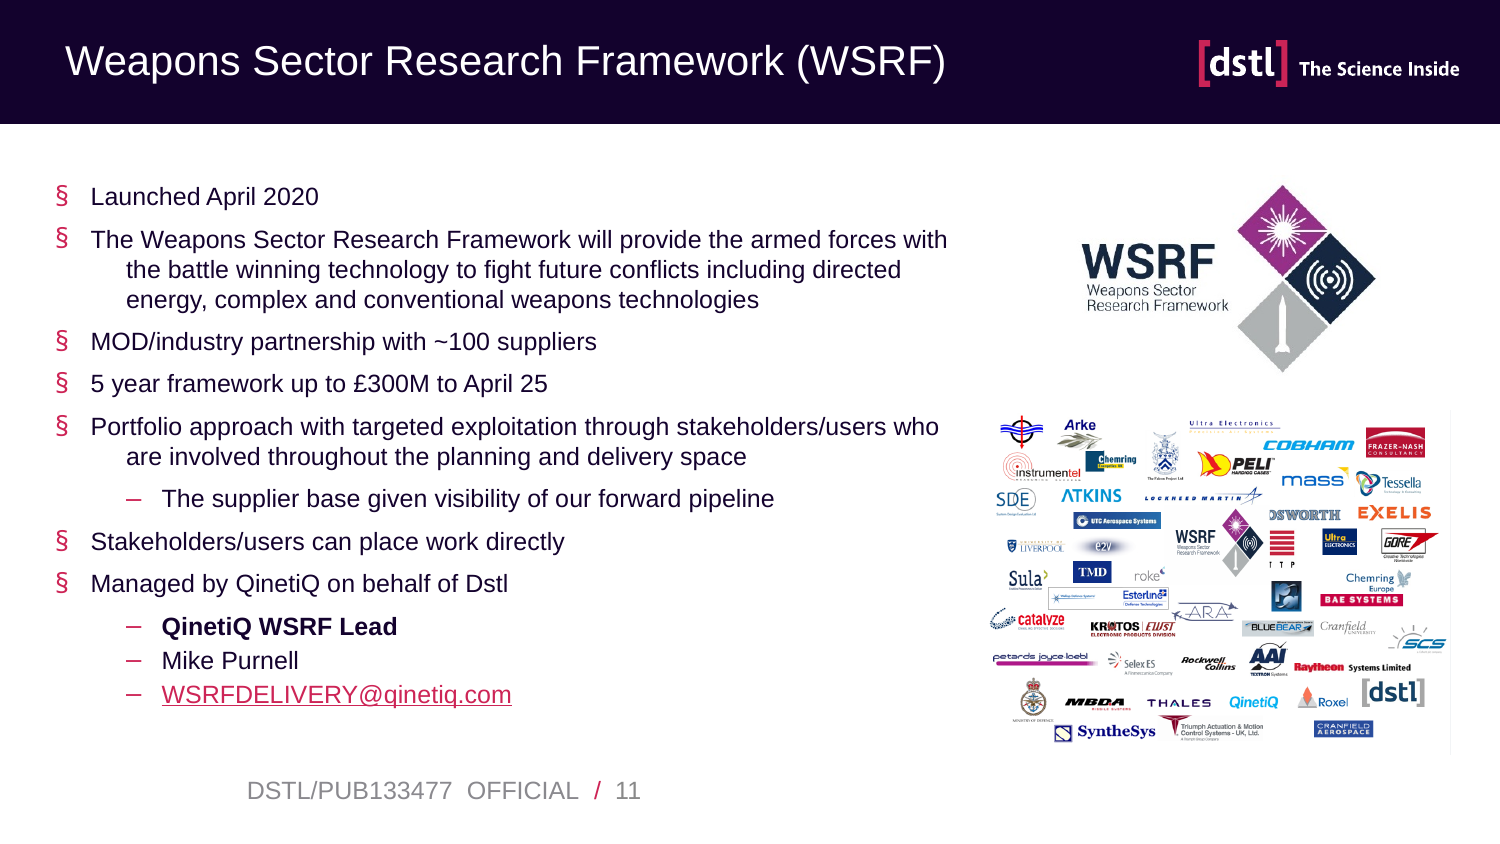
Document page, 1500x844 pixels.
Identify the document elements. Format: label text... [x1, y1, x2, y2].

picture [1057, 175, 1381, 383]
list Launched April 2020 The Weapons Sector Research Framework will provide the armed forces with the battle winning technology to fight future conflicts including directed energy, complex and conventional weapons technologies MOD/industry partnership with ~100 suppliers 5 year framework up to £300M to April 25 Portfolio approach with targeted exploitation through stakeholders/users who are involved throughout the planning and delivery space The supplier base given visibility of our forward pipeline Stakeholders/users can place work directly Managed by QinetiQ on behalf of Dstl QinetiQ WSRF Lead Mike Purnell WSRFDELIVERY@qinetiq.com [41, 173, 970, 824]
picture [984, 410, 1451, 755]
title Weapons Sector Research Framework (WSRF) [5, 8, 1129, 115]
text_box DSTL/PUB133477 OFFICIAL / 11 [232, 767, 1459, 812]
